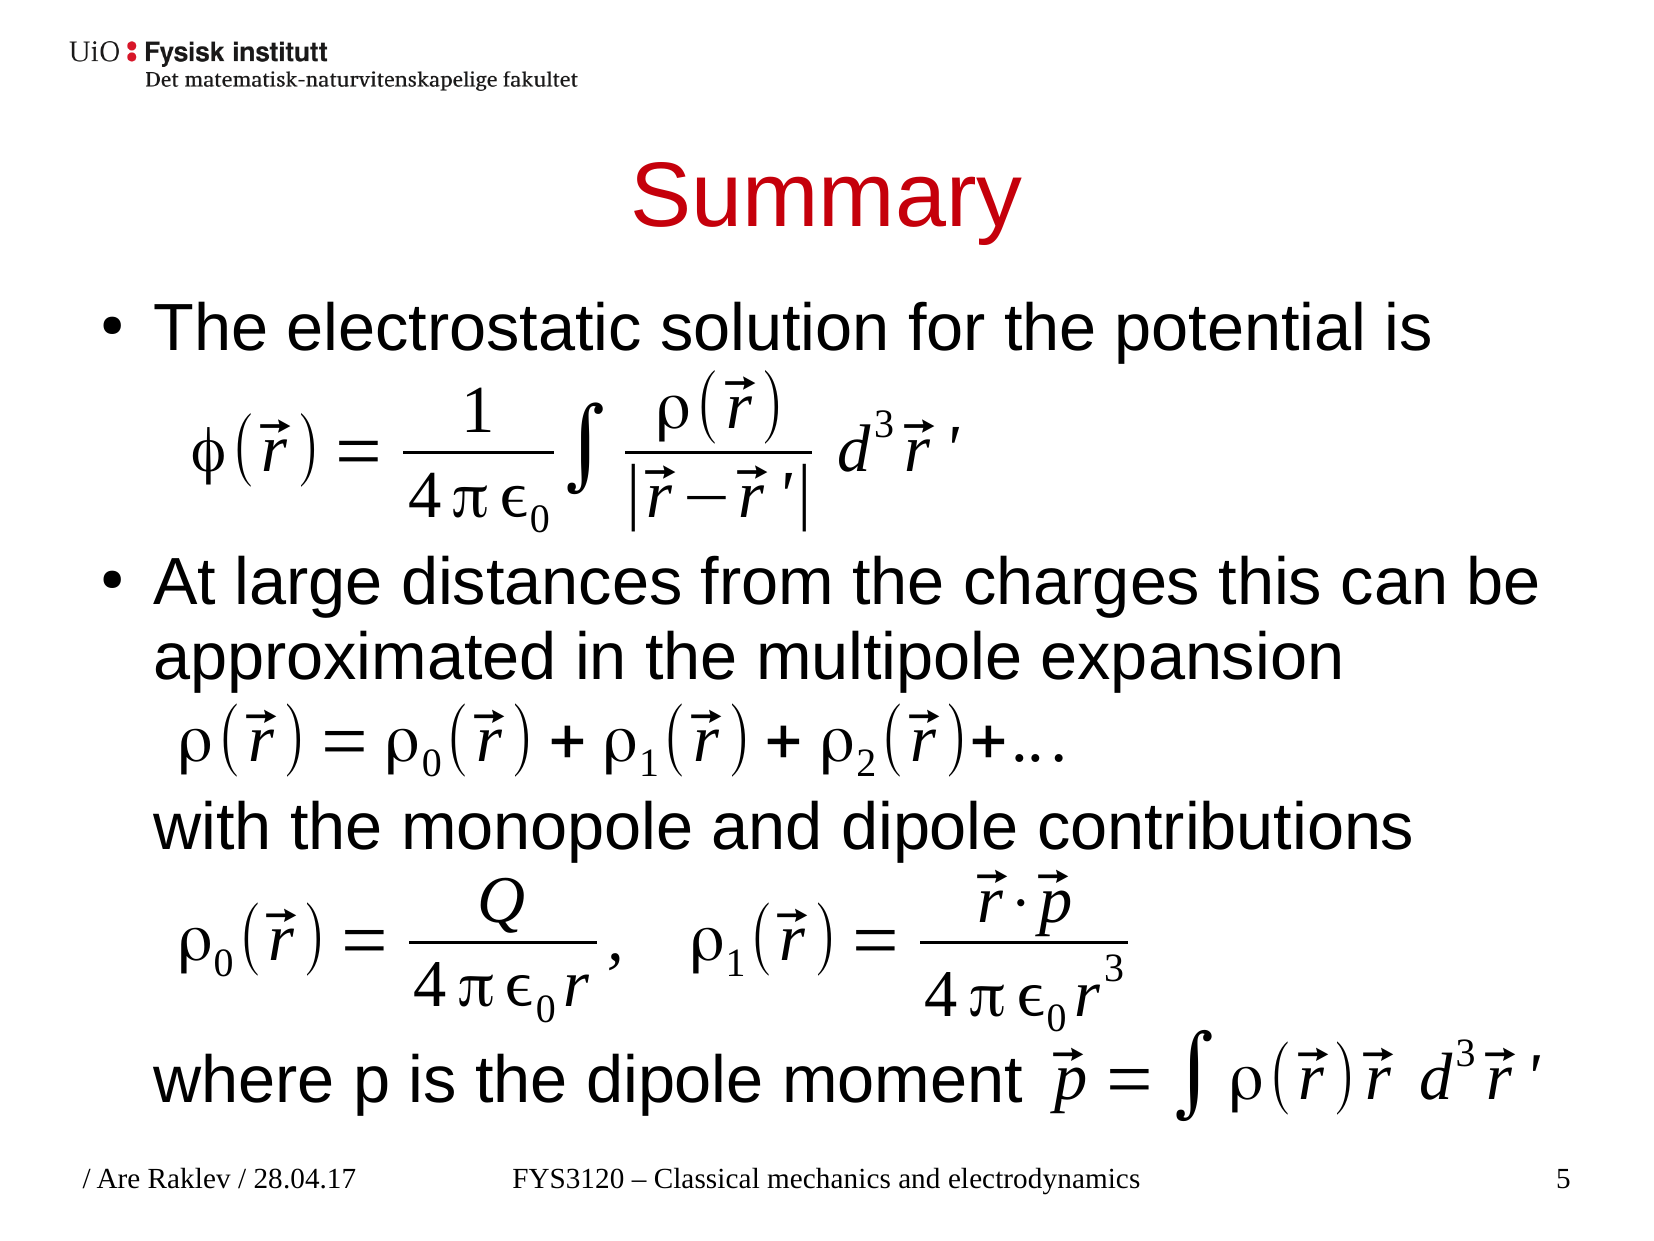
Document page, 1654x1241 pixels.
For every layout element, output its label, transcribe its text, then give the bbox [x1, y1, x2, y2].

chart [171, 700, 1076, 786]
list The electrostatic solution for the potential is At large distances from the charges this can be approximated in the multipole expansion with the monopole and dipole contributions where p is the dipole moment [82, 290, 1571, 1147]
chart [171, 862, 1550, 1128]
chart [184, 366, 970, 542]
picture [68, 37, 581, 93]
title Summary [82, 90, 1571, 290]
